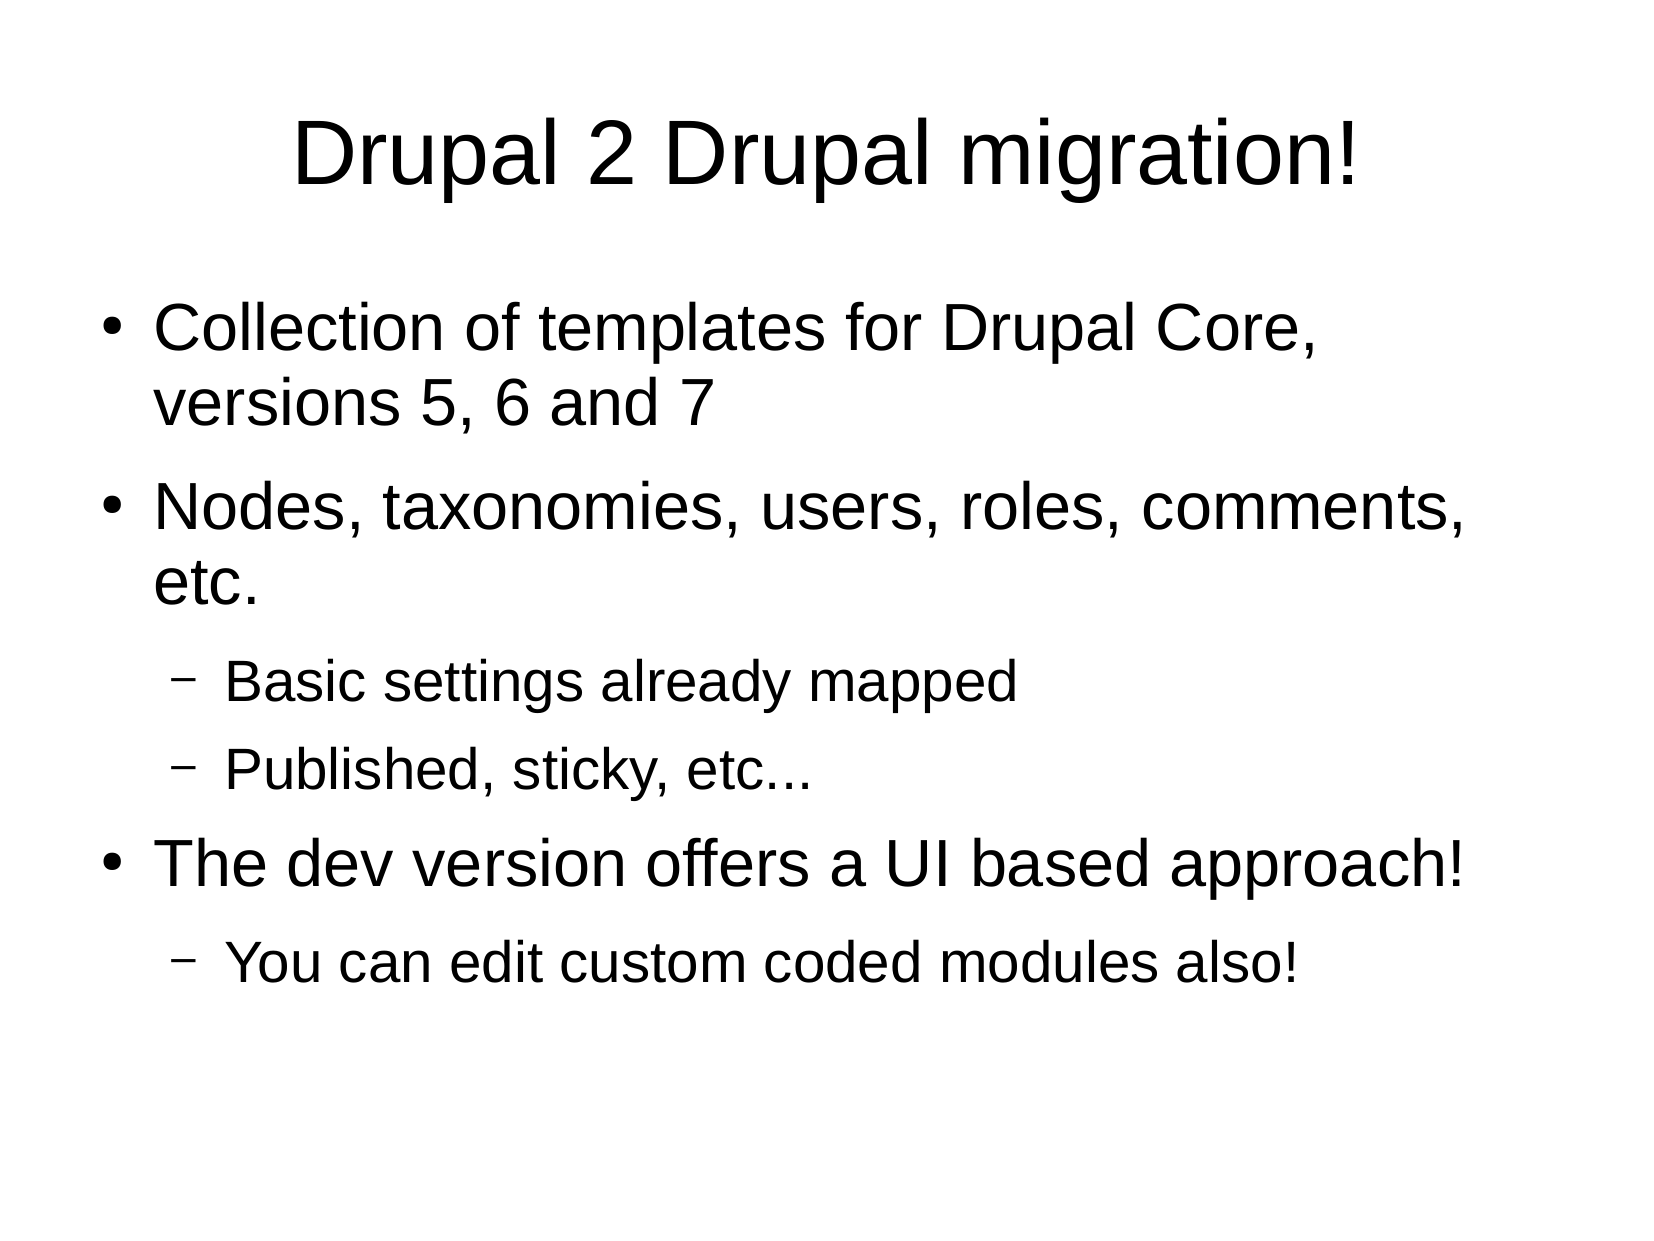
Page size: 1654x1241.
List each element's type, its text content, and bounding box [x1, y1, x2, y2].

title Drupal 2 Drupal migration! [82, 49, 1571, 257]
list Collection of templates for Drupal Core, versions 5, 6 and 7 Nodes, taxonomies, users, roles, comments, etc. Basic settings already mapped Published, sticky, etc... The dev version offers a UI based approach! You can edit custom coded modules also! [82, 290, 1538, 1010]
